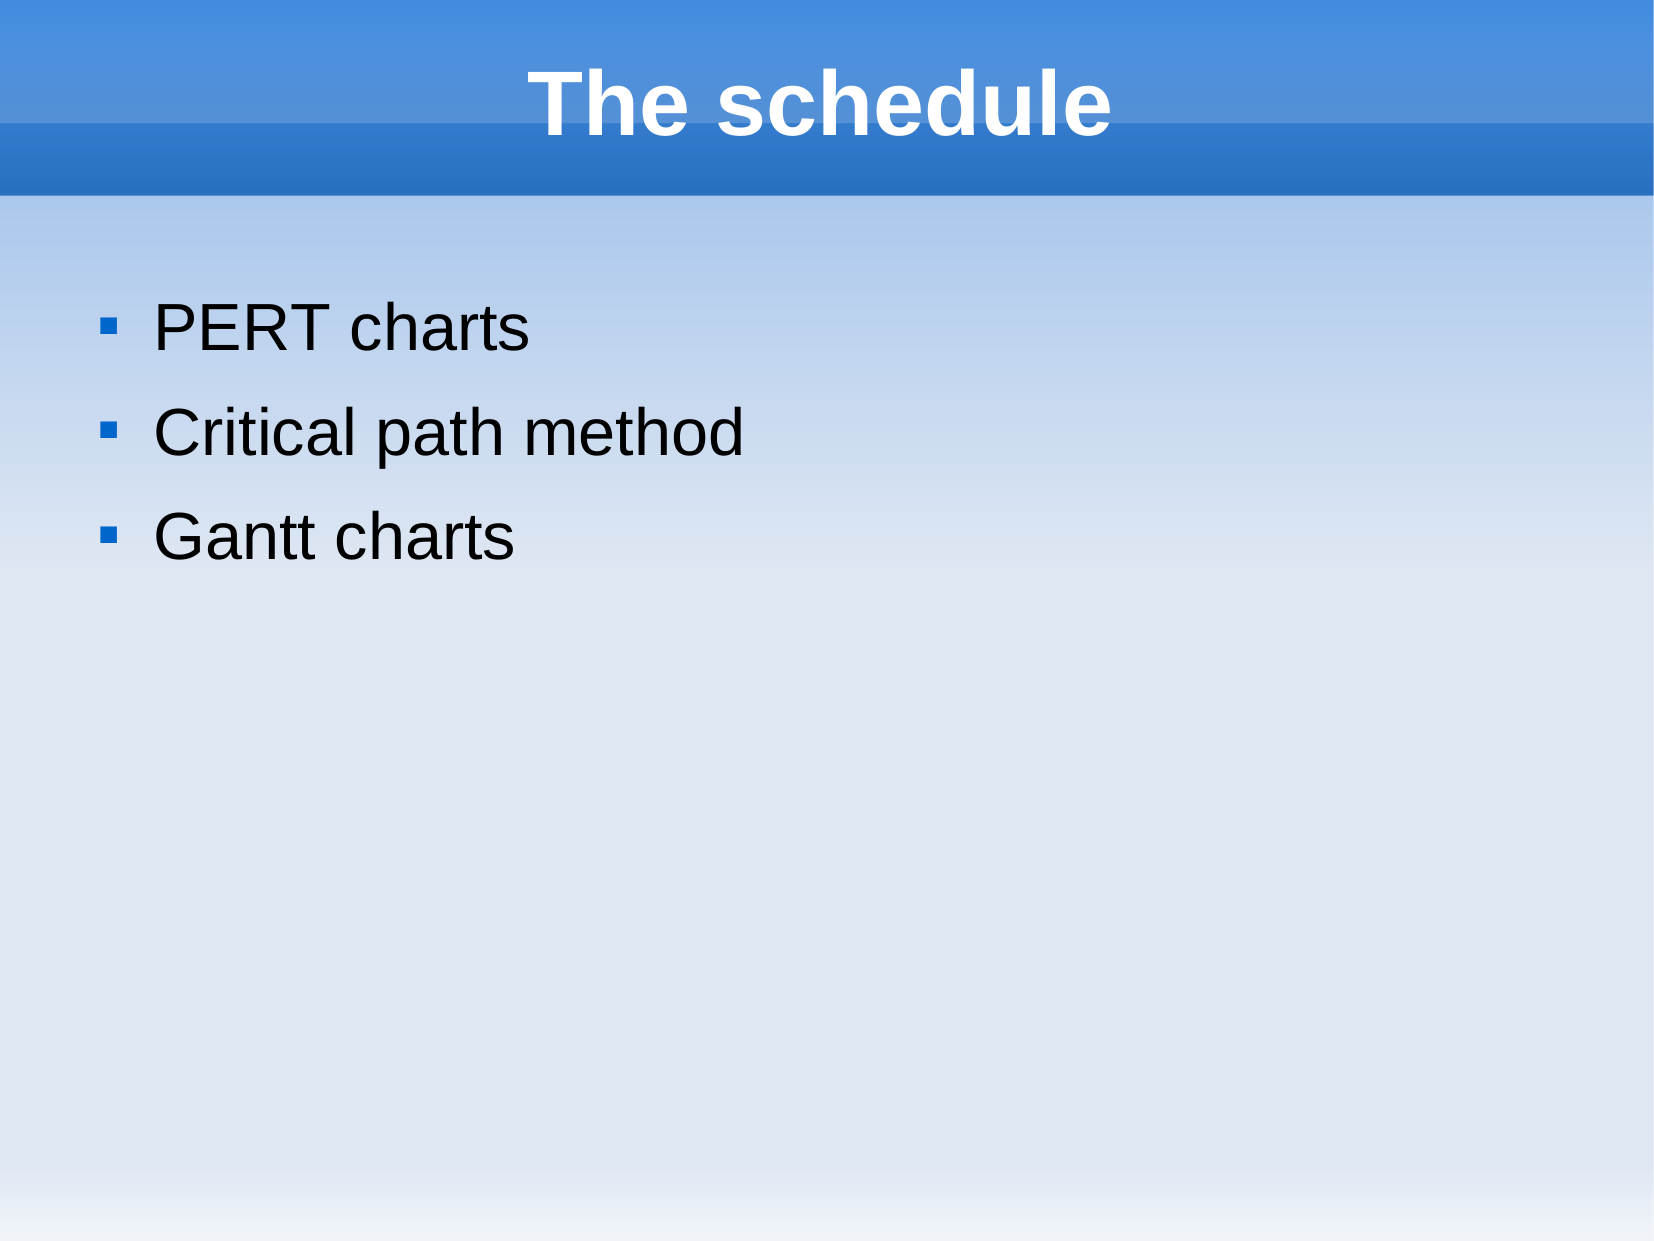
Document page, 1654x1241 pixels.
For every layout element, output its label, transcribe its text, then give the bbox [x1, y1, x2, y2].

picture [0, 0, 1654, 1241]
title The schedule [76, 7, 1565, 200]
list PERT charts Critical path method Gantt charts [82, 290, 1571, 1094]
